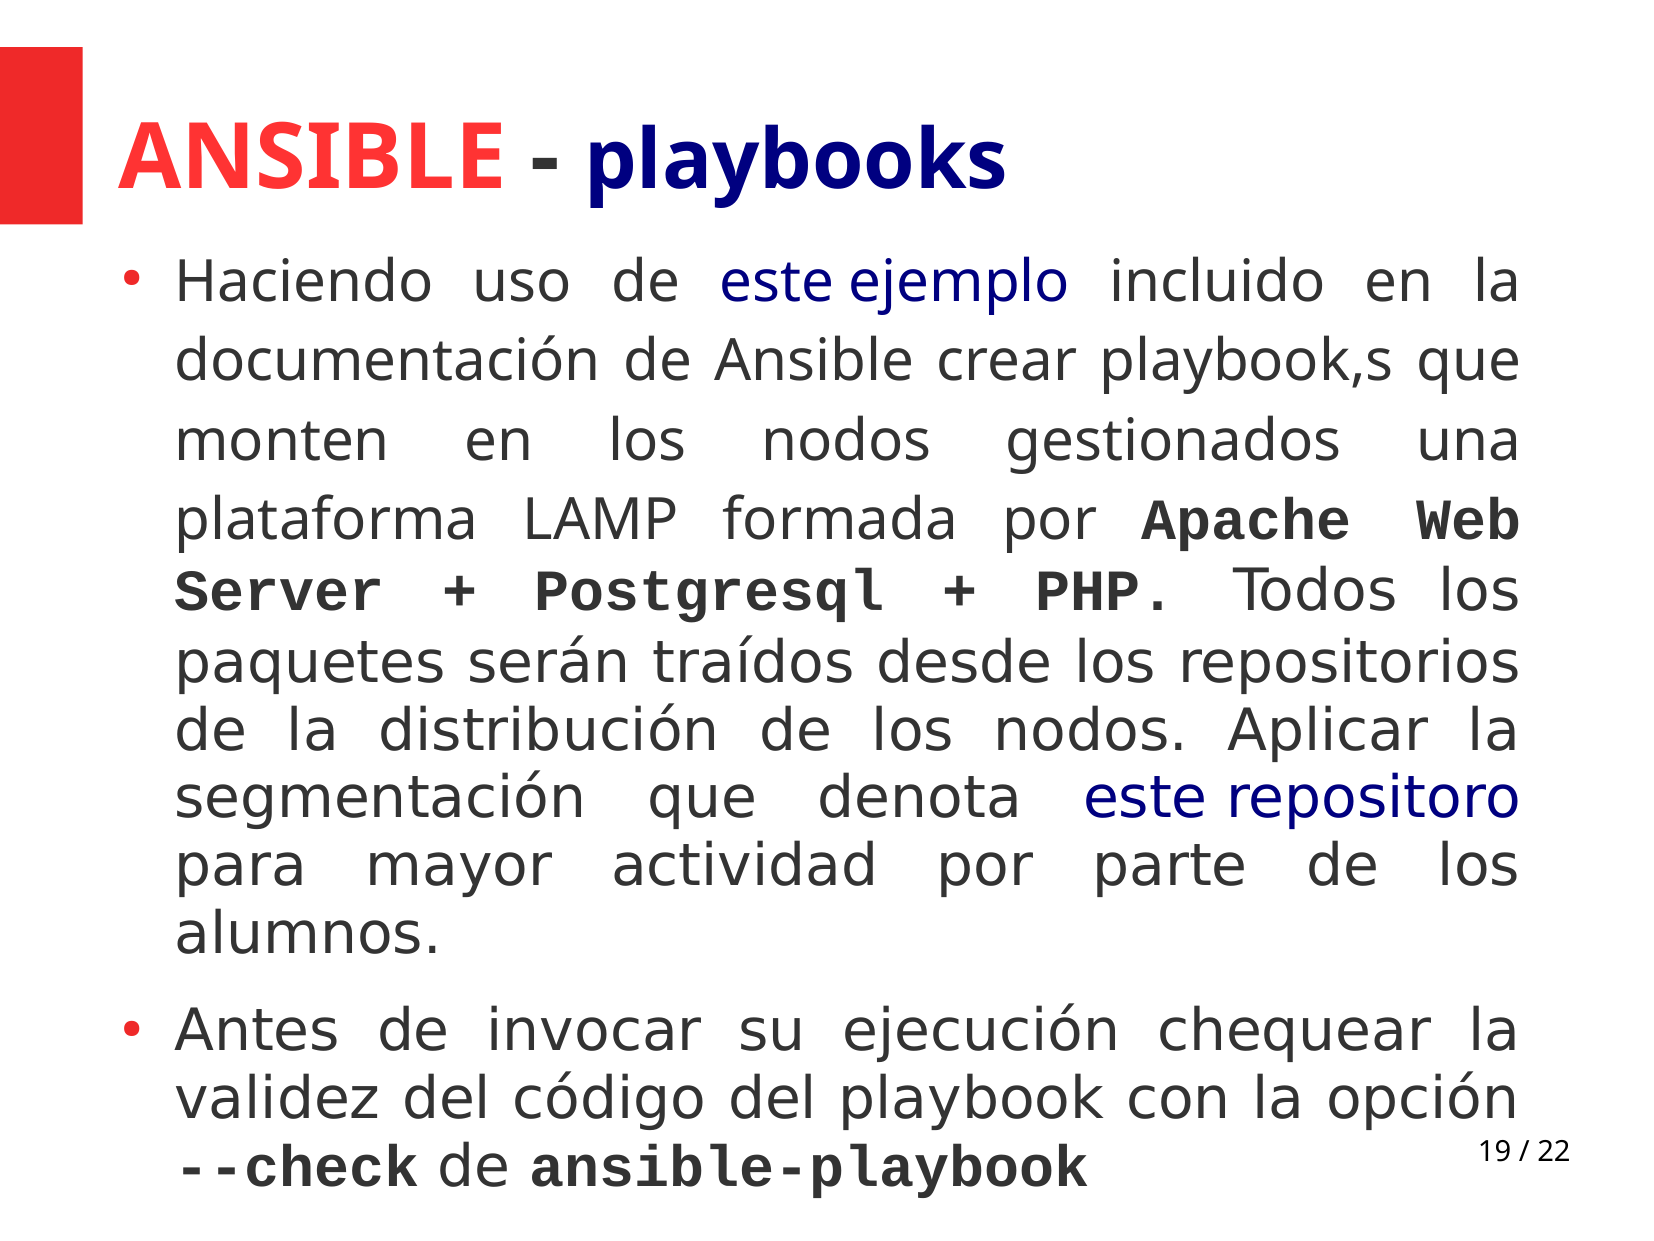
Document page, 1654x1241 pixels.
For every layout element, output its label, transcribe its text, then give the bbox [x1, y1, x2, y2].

title ANSIBLE - playbooks [118, 49, 1571, 257]
list Haciendo uso de este ejemplo incluido en la documentación de Ansible crear playbook,s que monten en los nodos gestionados una plataforma LAMP formada por Apache Web Server + Postgresql + PHP. Todos los paquetes serán traídos desde los repositorios de la distribución de los nodos. Aplicar la segmentación que denota este repositoro para mayor actividad por parte de los alumnos. Antes de invocar su ejecución chequear la validez del código del playbook con la opción --check de ansible-playbook [103, 239, 1522, 959]
